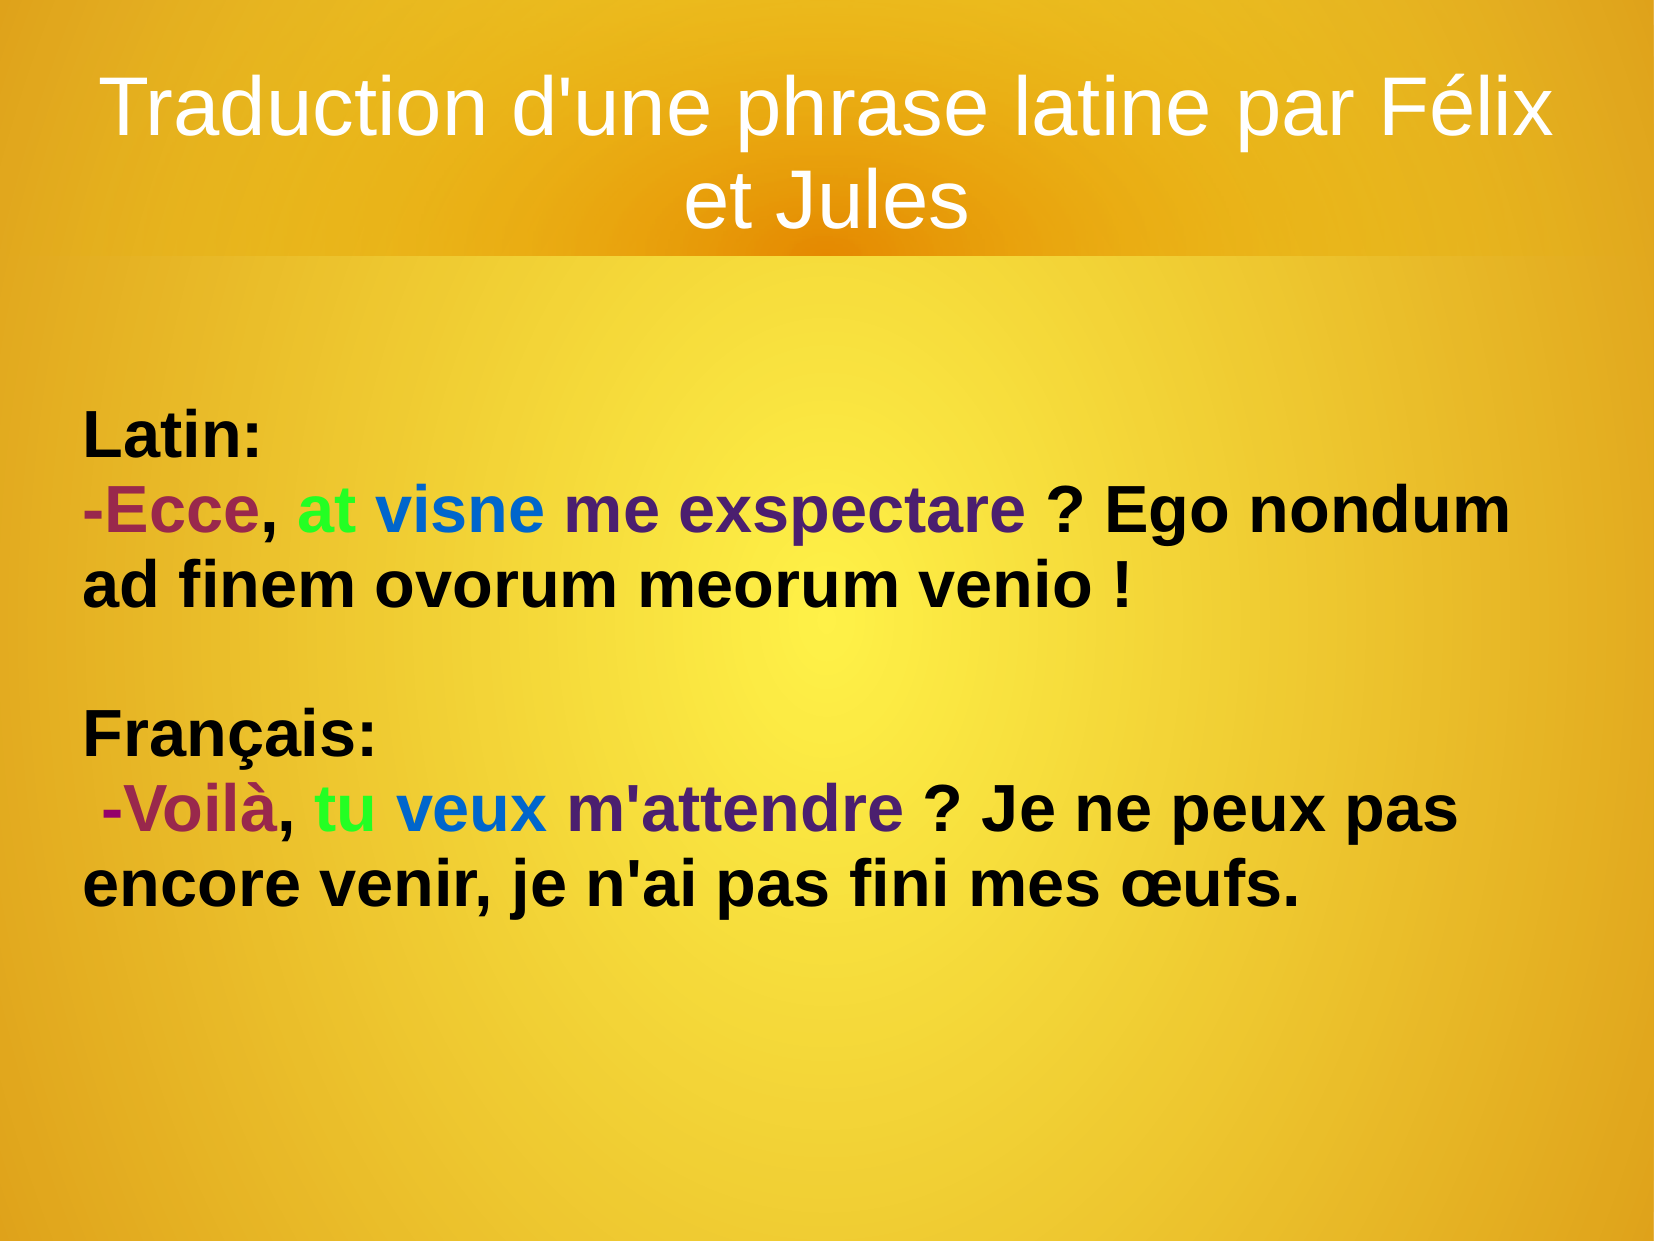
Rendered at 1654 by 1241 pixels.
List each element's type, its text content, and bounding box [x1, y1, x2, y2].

subtitle Latin: -Ecce, at visne me exspectare ? Ego nondum ad finem ovorum meorum venio ! Français: -Voilà, tu veux m'attendre ? Je ne peux pas encore venir, je n'ai pas fini mes œufs. [82, 299, 1571, 1019]
title Traduction d'une phrase latine par Félix et Jules [82, 49, 1571, 257]
